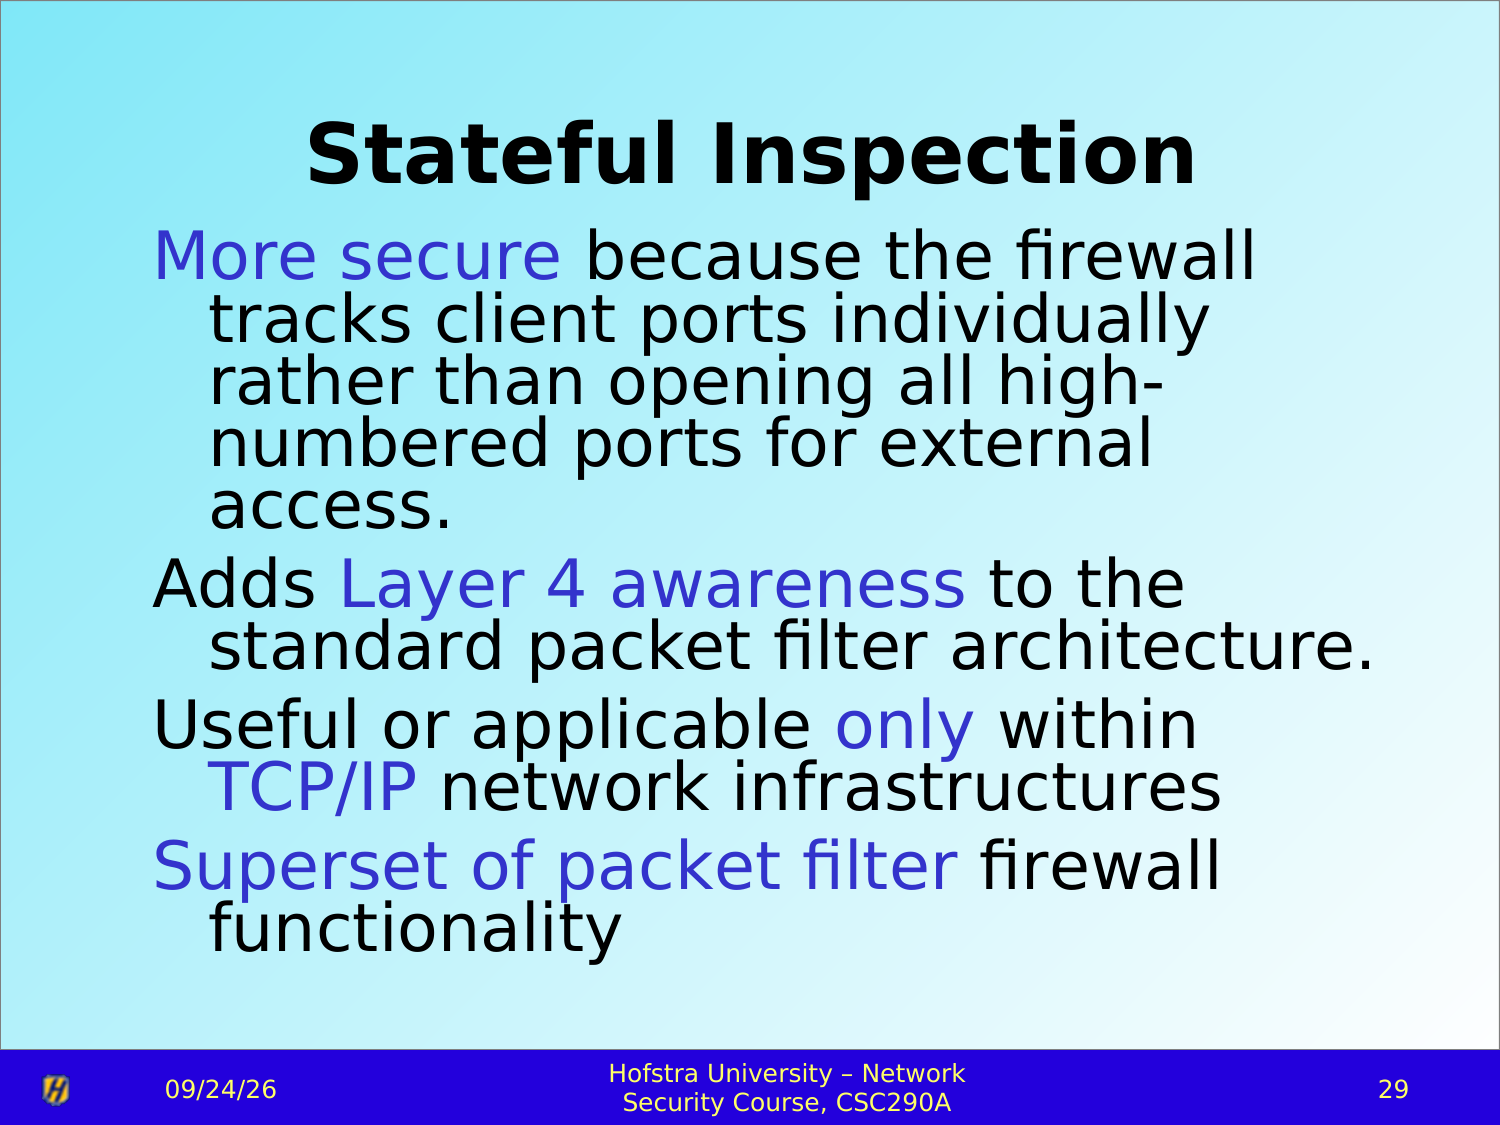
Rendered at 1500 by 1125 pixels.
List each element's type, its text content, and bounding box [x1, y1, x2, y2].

picture [37, 1072, 76, 1110]
title Stateful Inspection [112, 95, 1391, 212]
list More secure because the firewall tracks client ports individually rather than opening all high-numbered ports for external access. Adds Layer 4 awareness to the standard packet filter architecture. Useful or applicable only within TCP/IP network infrastructures Superset of packet filter firewall functionality [137, 222, 1413, 1125]
